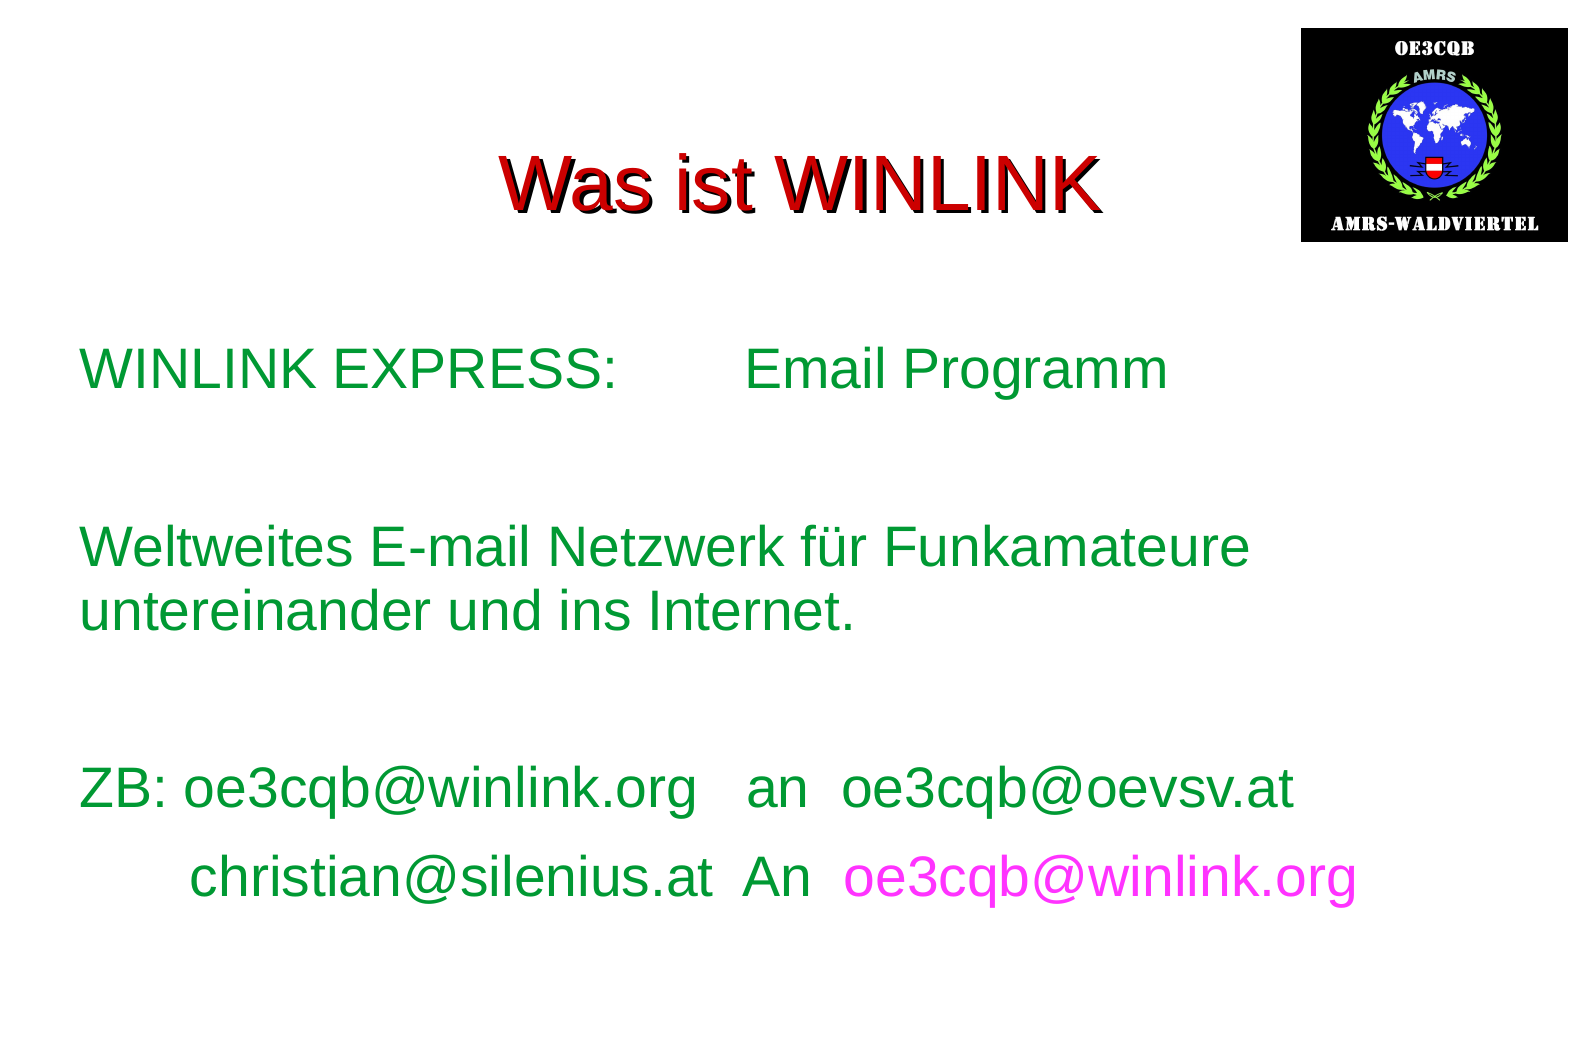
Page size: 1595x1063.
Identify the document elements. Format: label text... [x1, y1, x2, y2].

title Was ist WINLINK [82, 94, 1518, 272]
picture [1301, 28, 1568, 242]
list WINLINK EXPRESS: Email Programm Weltweites E-mail Netzwerk für Funkamateure untereinander und ins Internet. ZB: oe3cqb@winlink.org an oe3cqb@oevsv.at christian@silenius.at An oe3cqb@winlink.org [79, 248, 1515, 995]
